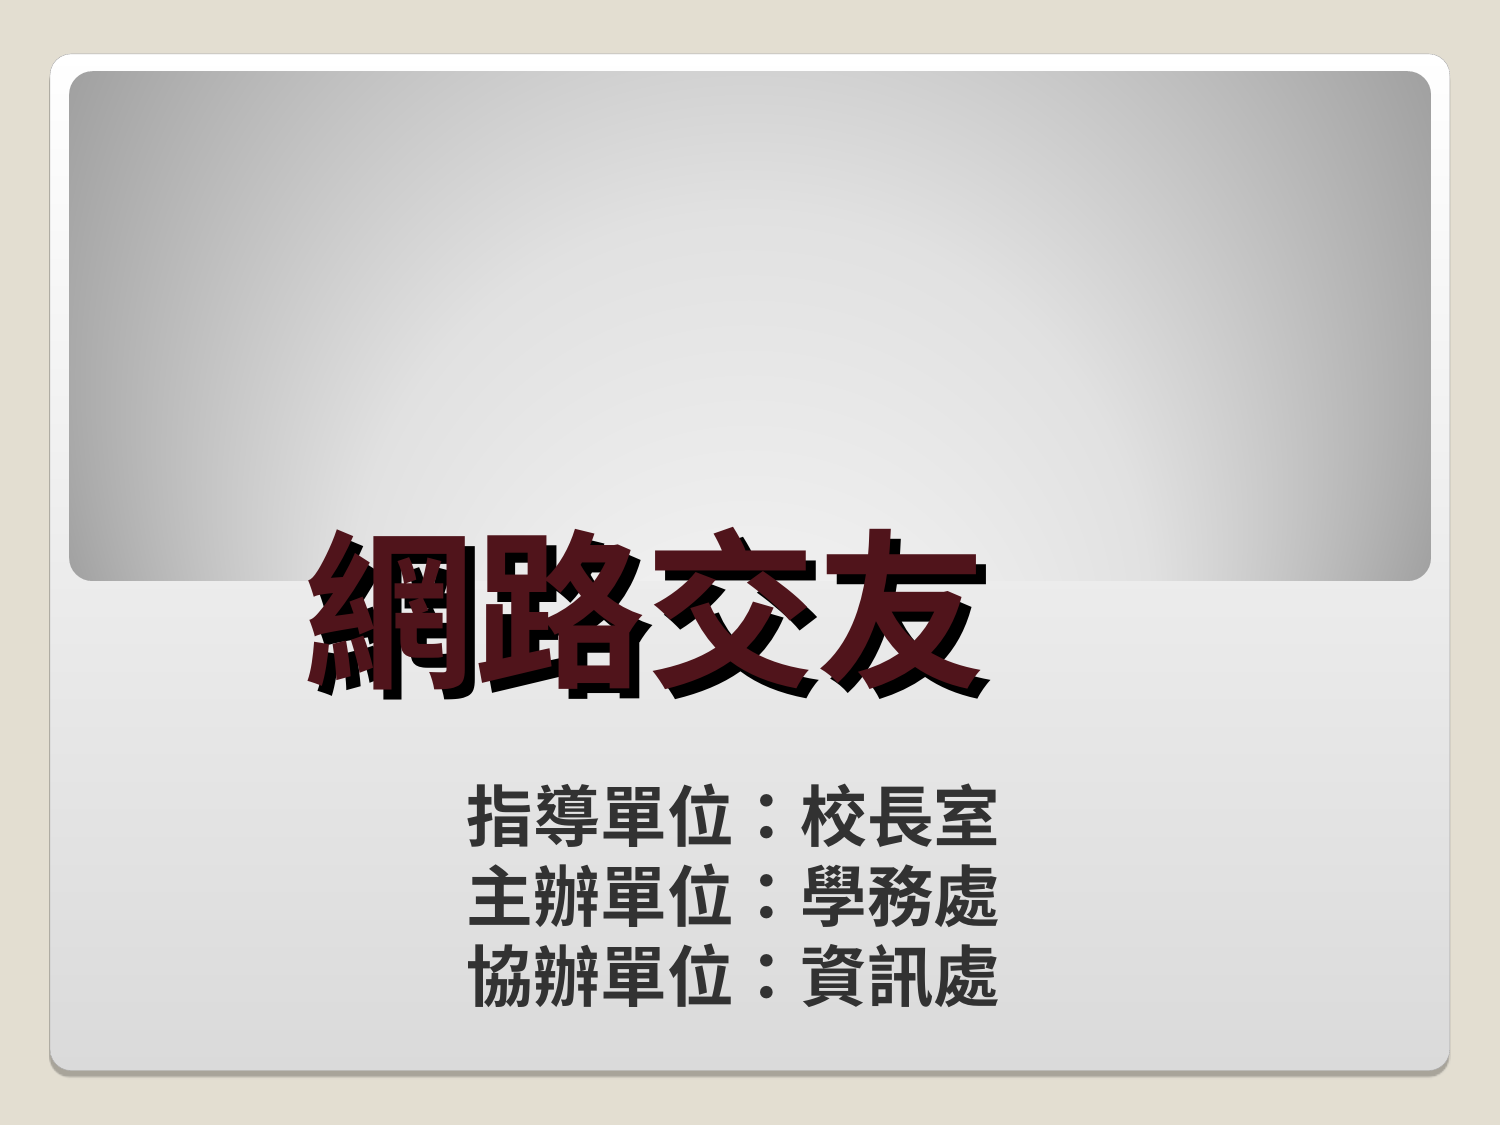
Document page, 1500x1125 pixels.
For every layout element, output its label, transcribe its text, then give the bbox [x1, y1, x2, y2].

title 網路交友 [218, 479, 1073, 717]
subtitle 指導單位：校長室 主辦單位：學務處 協辦單位：資訊處 [430, 775, 1105, 1059]
picture [69, 71, 1431, 581]
